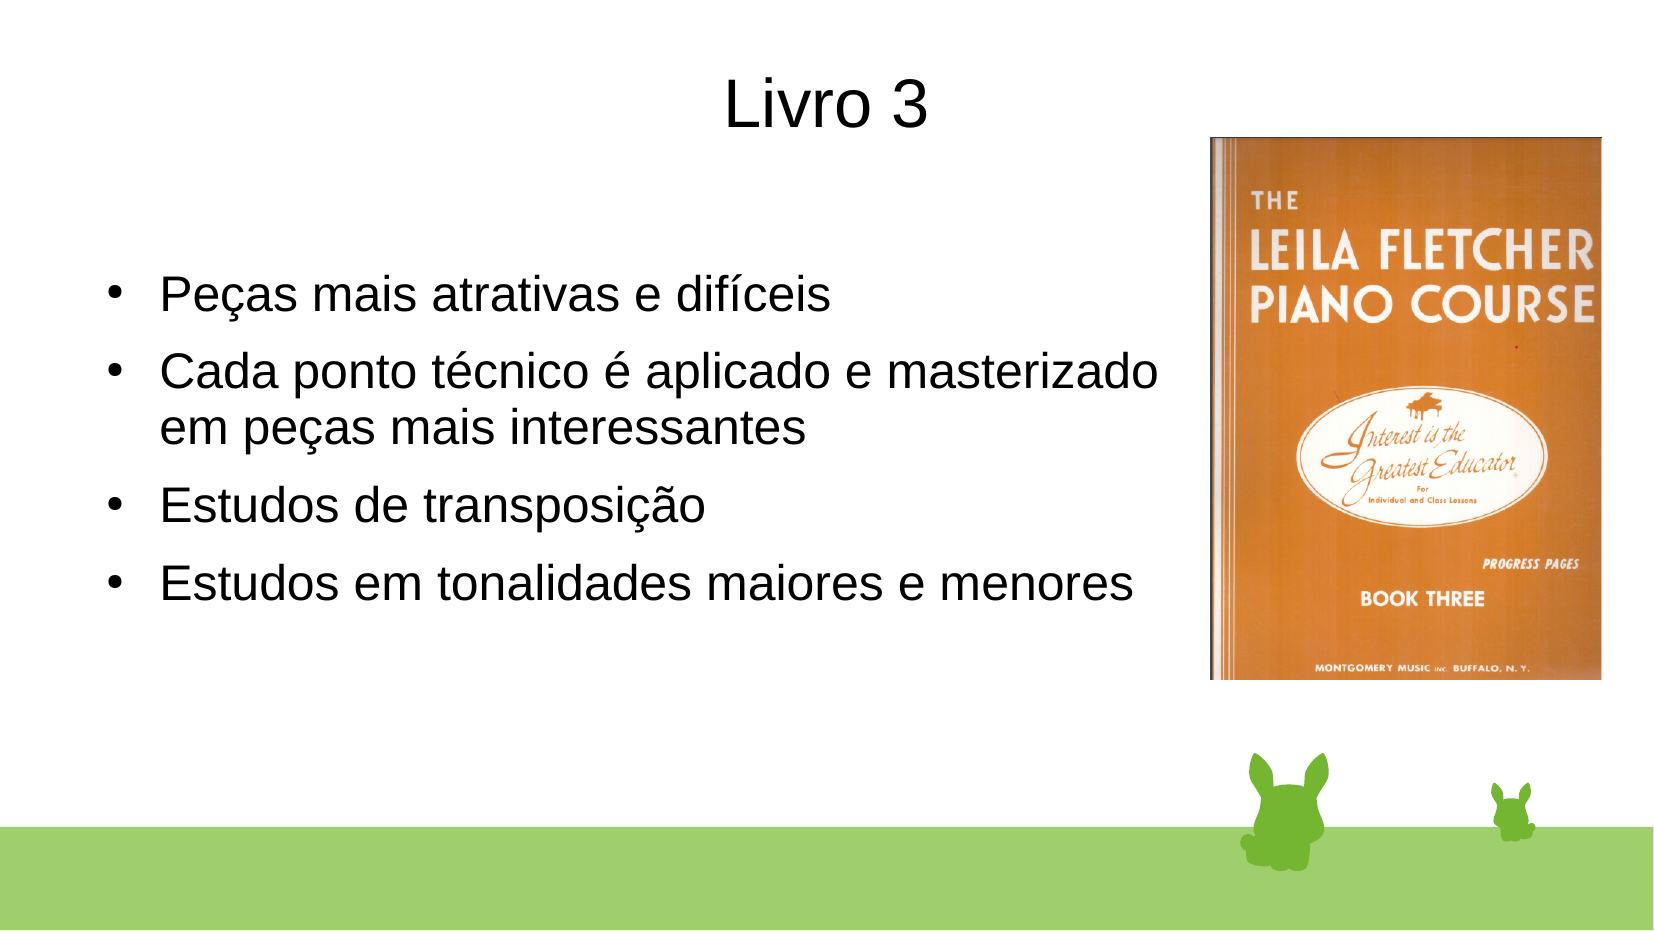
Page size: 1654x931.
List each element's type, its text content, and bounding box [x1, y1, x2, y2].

picture [1210, 137, 1602, 680]
title Livro 3 [88, 29, 1565, 178]
list Peças mais atrativas e difíceis Cada ponto técnico é aplicado e masterizado em peças mais interessantes Estudos de transposição Estudos em tonalidades maiores e menores [88, 265, 1211, 827]
